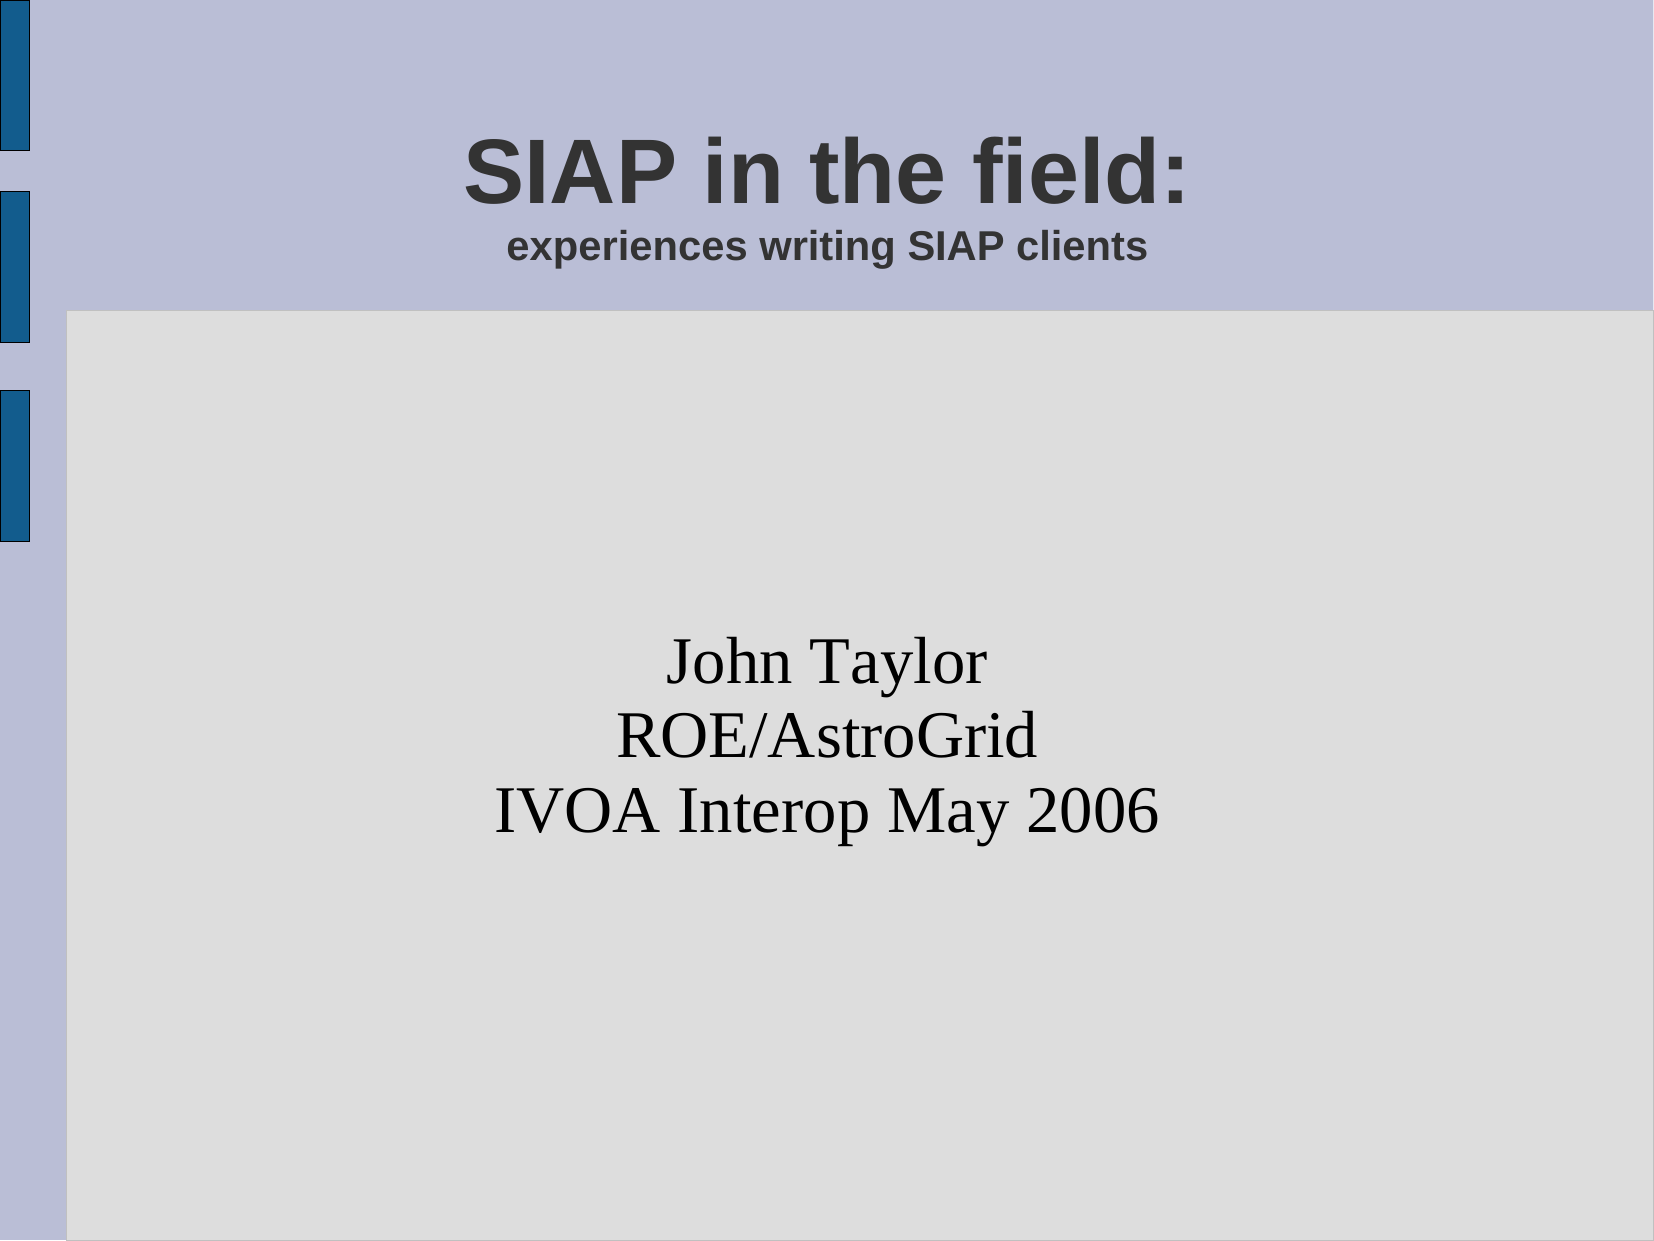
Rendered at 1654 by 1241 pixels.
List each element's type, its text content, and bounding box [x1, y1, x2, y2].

title SIAP in the field: experiences writing SIAP clients [121, 91, 1534, 299]
subtitle John Taylor ROE/AstroGrid IVOA Interop May 2006 [121, 344, 1534, 1127]
